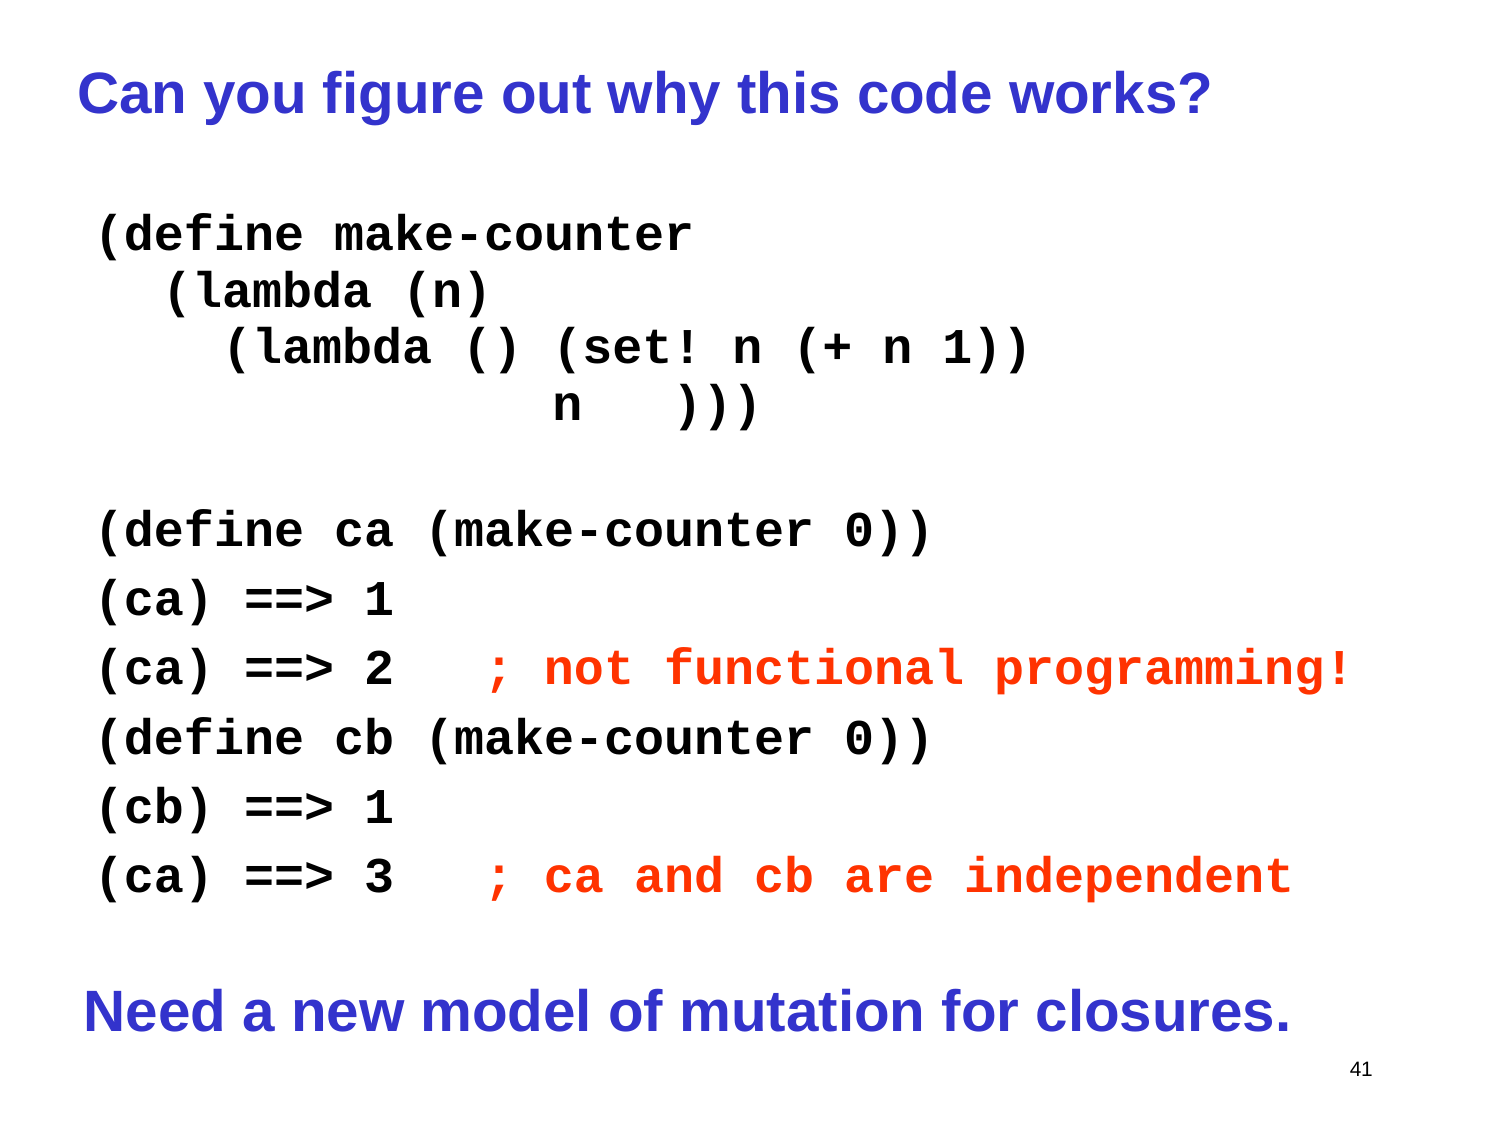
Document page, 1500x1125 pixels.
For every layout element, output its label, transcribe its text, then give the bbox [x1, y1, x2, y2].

list (define make-counter (lambda (n) (lambda () (set! n (+ n 1)) n ))) (define ca (make-counter 0)) (ca) ==> 1 (ca) ==> 2 ; not functional programming! (define cb (make-counter 0)) (cb) ==> 1 (ca) ==> 3 ; ca and cb are independent [49, 200, 1450, 939]
title Can you figure out why this code works? [62, 24, 1338, 163]
title Need a new model of mutation for closures. [69, 942, 1345, 1081]
